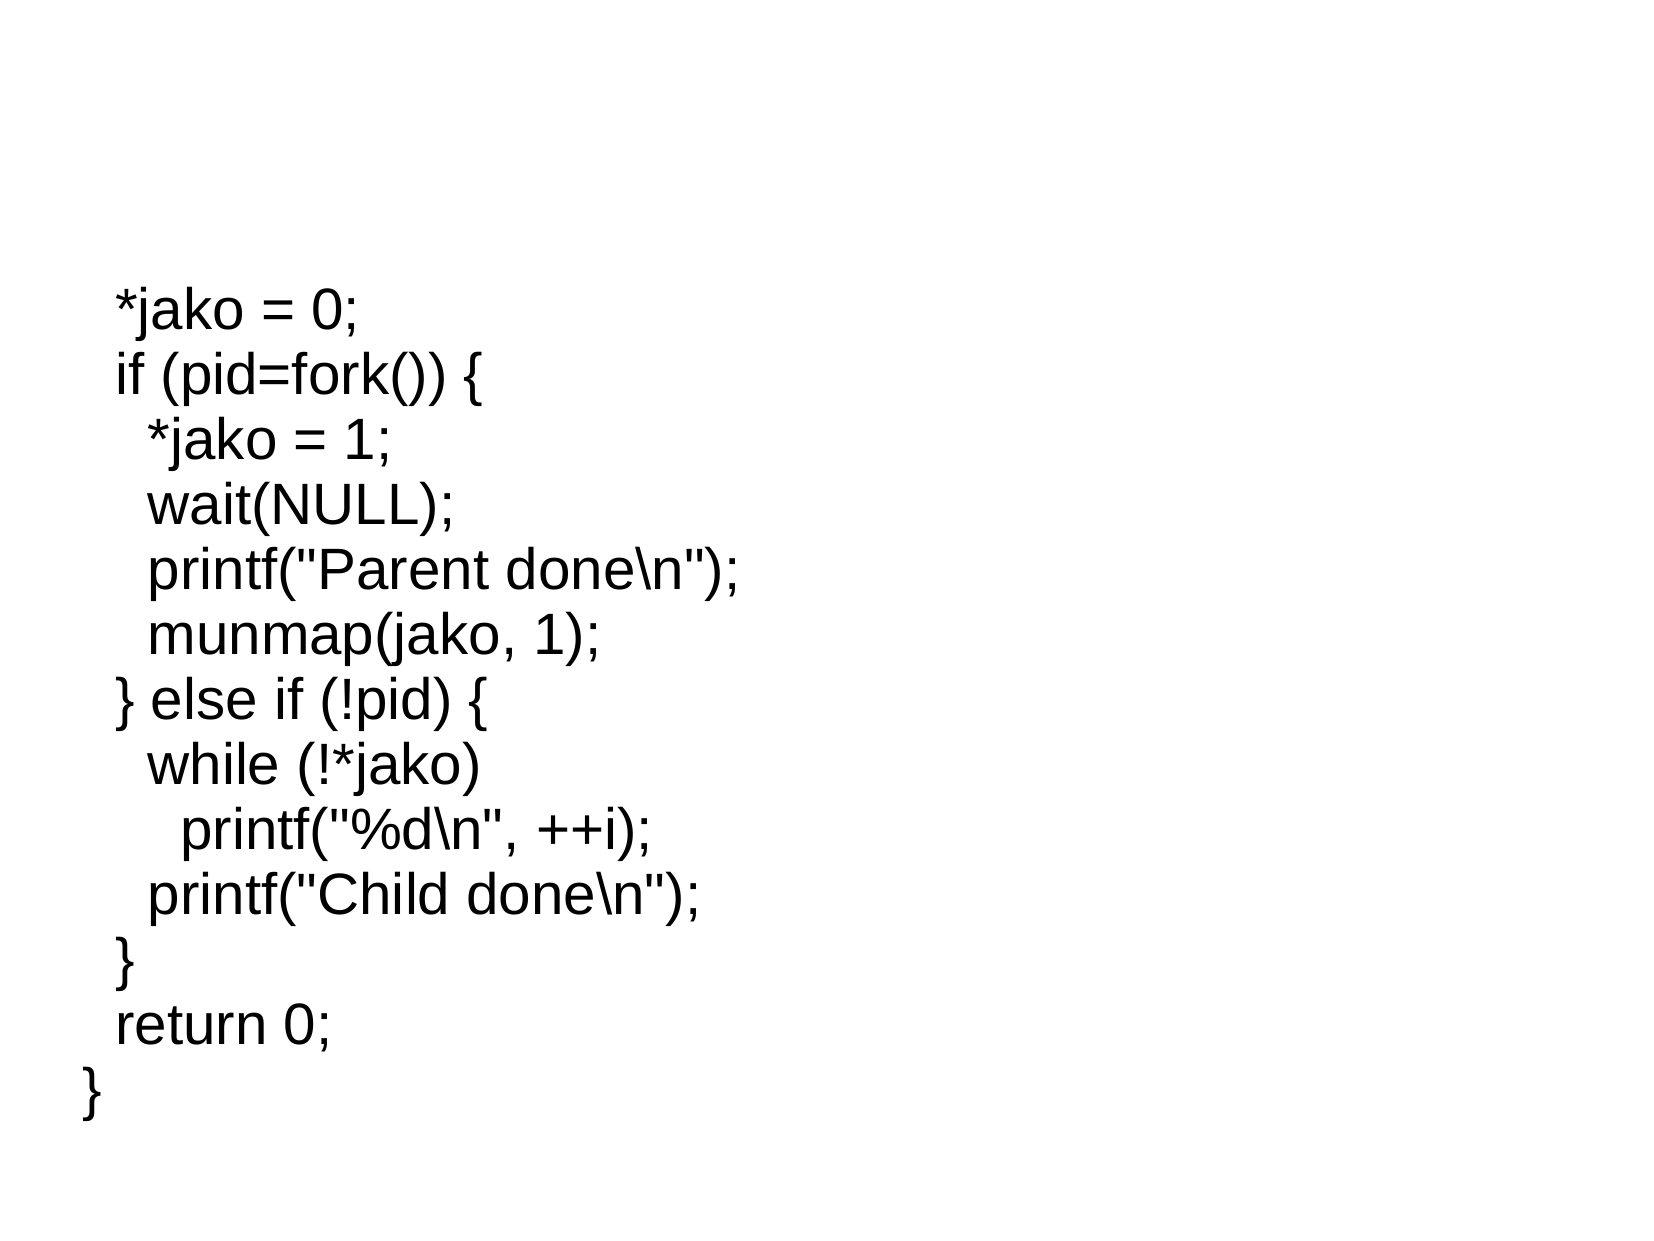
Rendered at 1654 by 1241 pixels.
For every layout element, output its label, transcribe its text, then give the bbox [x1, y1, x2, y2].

text_box *jako = 0; if (pid=fork()) { *jako = 1; wait(NULL); printf("Parent done\n"); munmap(jako, 1); } else if (!pid) { while (!*jako) printf("%d\n", ++i); printf("Child done\n"); } return 0; } [82, 211, 1571, 1187]
